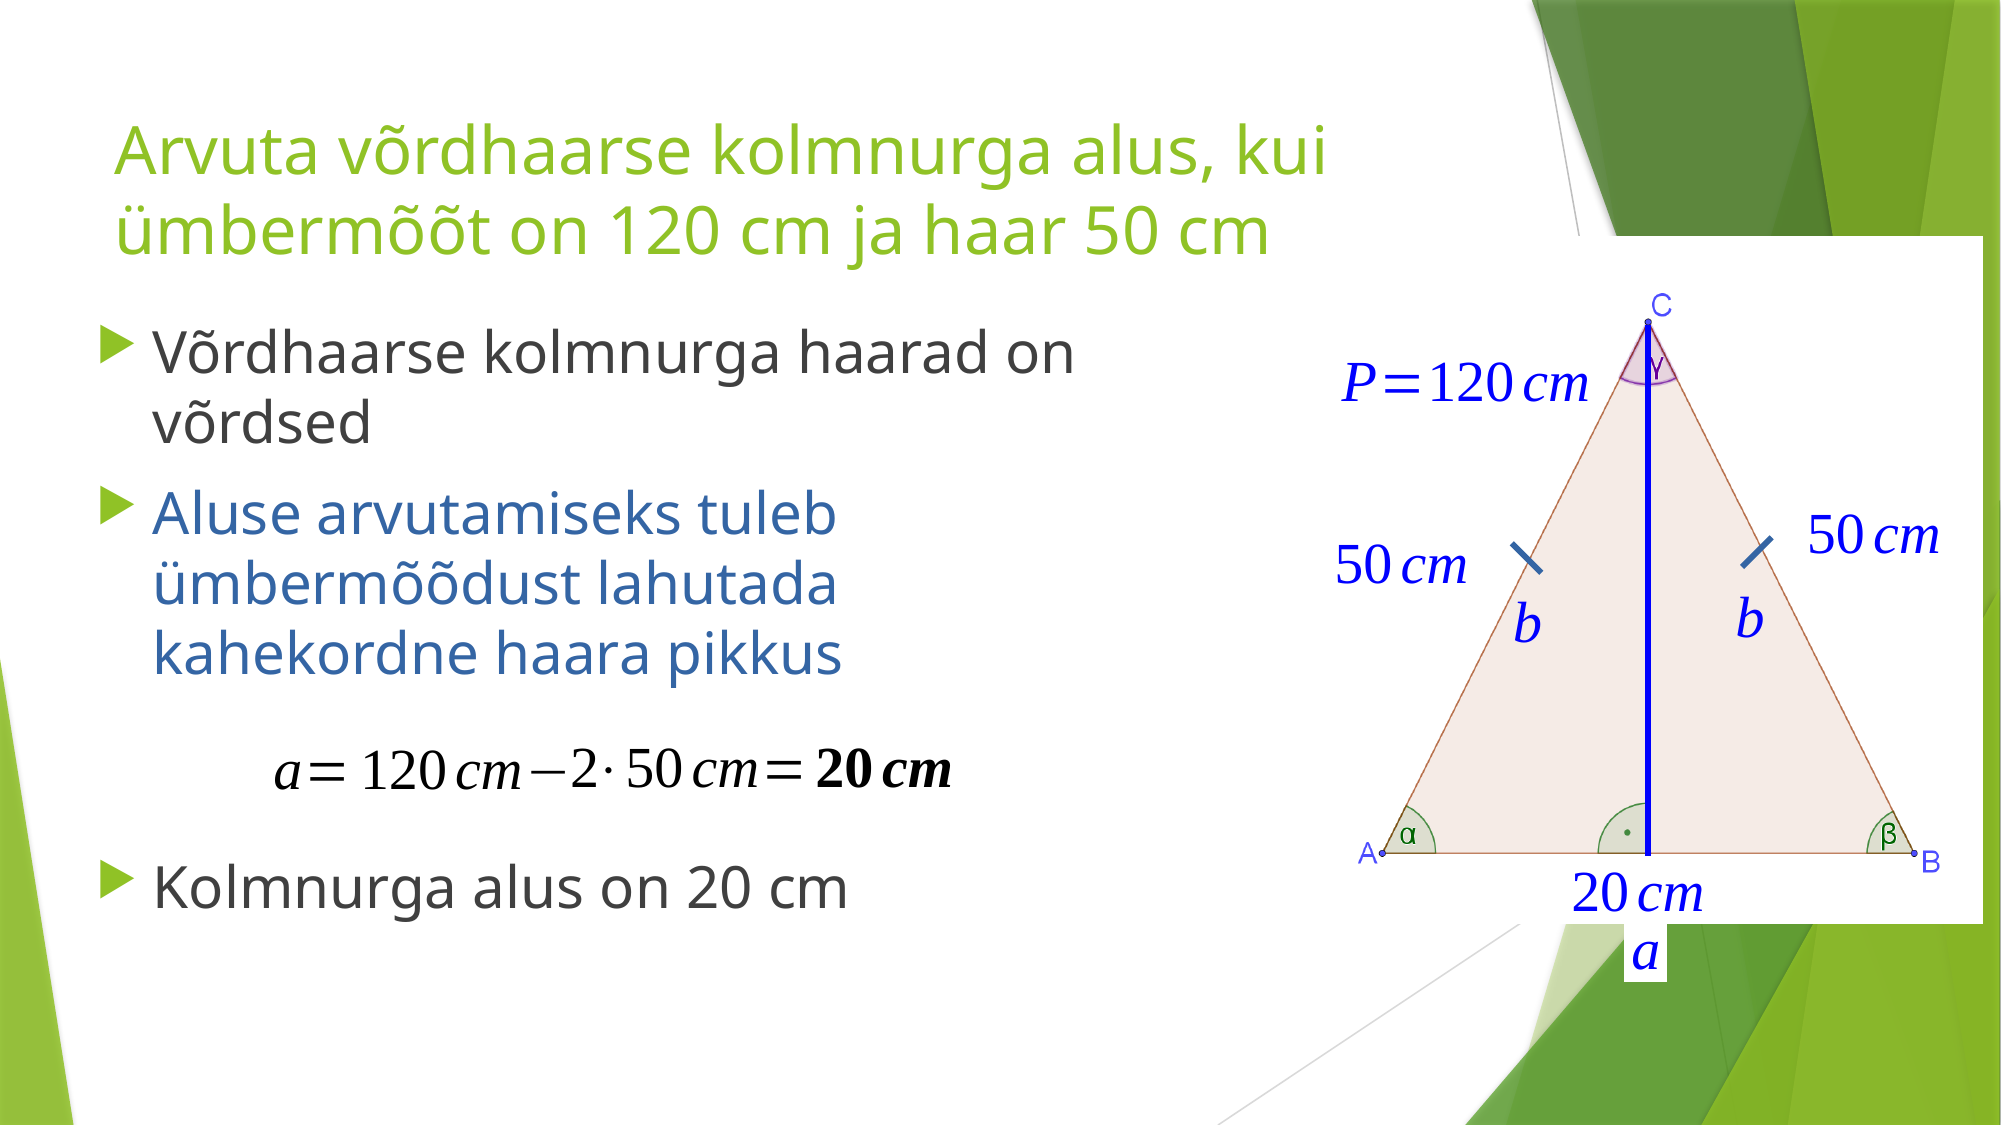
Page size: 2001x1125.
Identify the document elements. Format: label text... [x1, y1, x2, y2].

list Võrdhaarse kolmnurga haarad on võrdsed Aluse arvutamiseks tuleb ümbermõõdust lahutada kahekordne haara pikkus Kolmnurga alus on 20 cm [81, 308, 1152, 1063]
title Arvuta võrdhaarse kolmnurga alus, kui ümbermõõt on 120 cm ja haar 50 cm [99, 99, 1613, 237]
chart [1505, 590, 1550, 655]
chart [265, 735, 960, 803]
chart [1728, 585, 1772, 650]
chart [1328, 531, 1475, 596]
chart [1564, 859, 1712, 983]
chart [1801, 501, 1948, 567]
chart [1332, 349, 1597, 414]
picture [1332, 236, 1983, 924]
